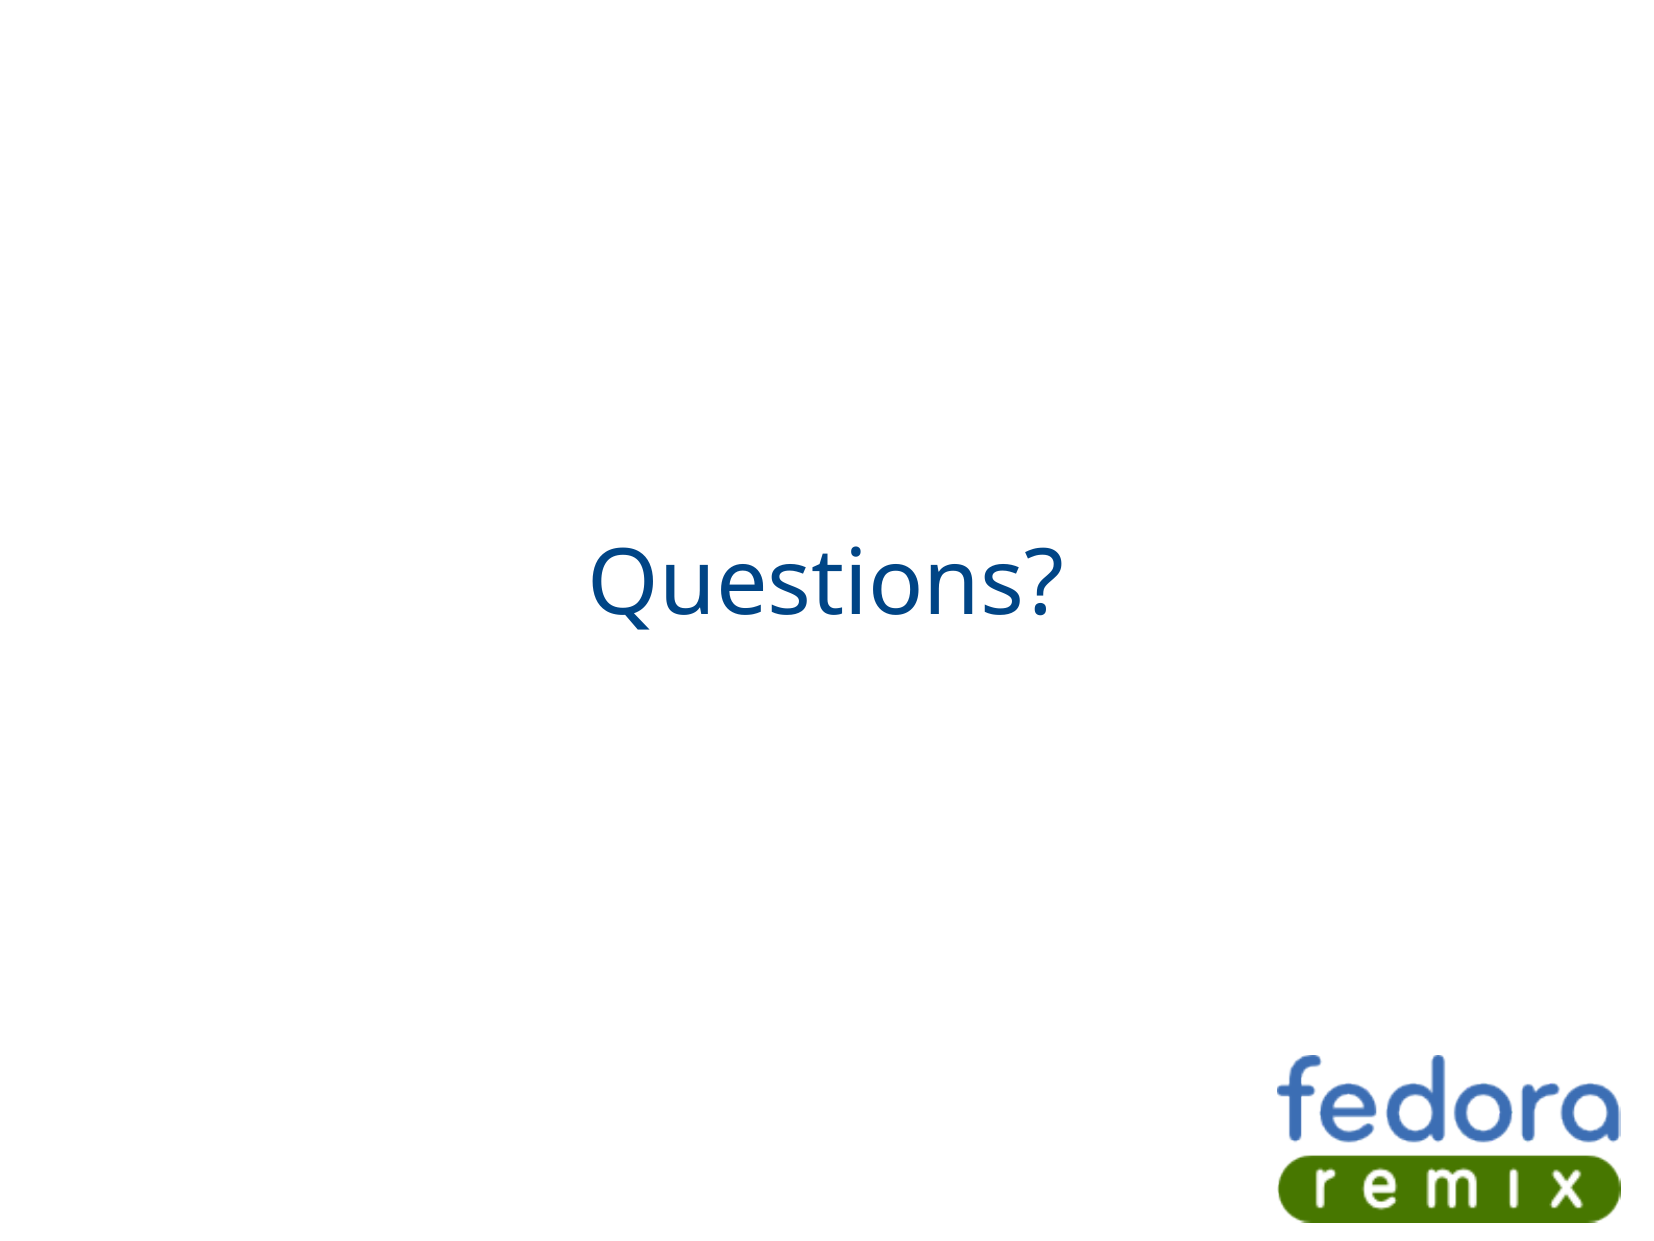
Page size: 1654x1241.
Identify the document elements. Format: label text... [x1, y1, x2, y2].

picture [1277, 1055, 1621, 1223]
title Questions? [82, 56, 1571, 1102]
